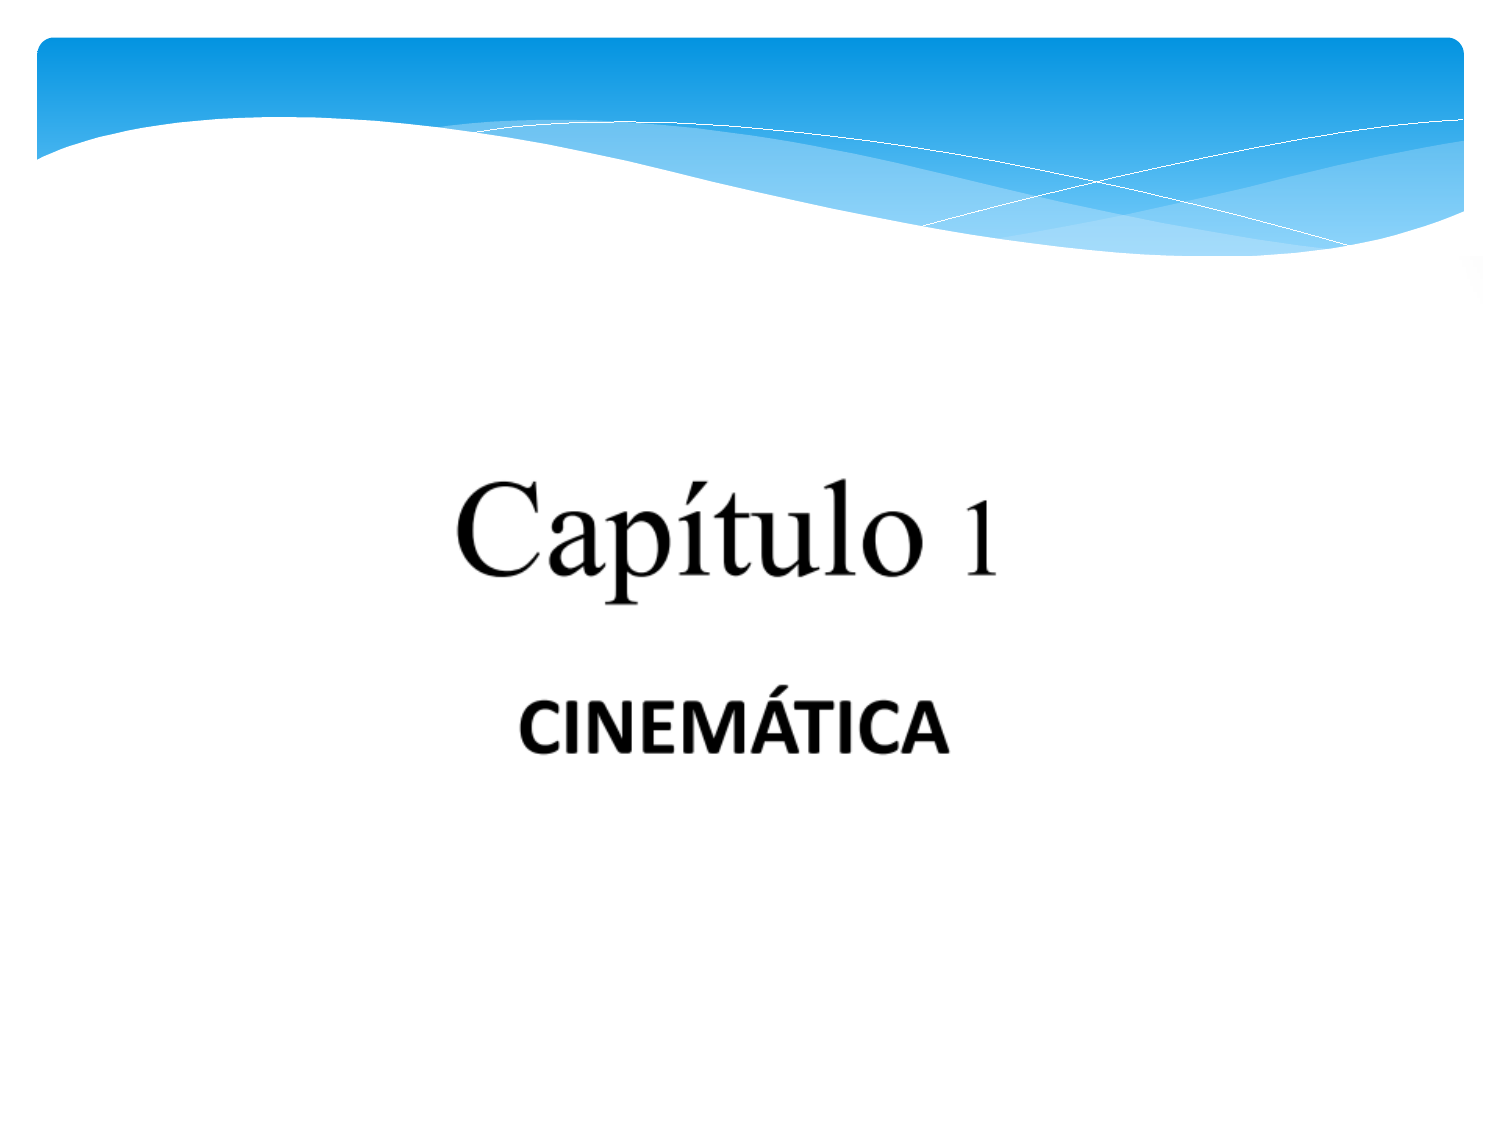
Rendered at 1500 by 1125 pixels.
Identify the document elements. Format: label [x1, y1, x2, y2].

picture [19, 256, 1483, 909]
